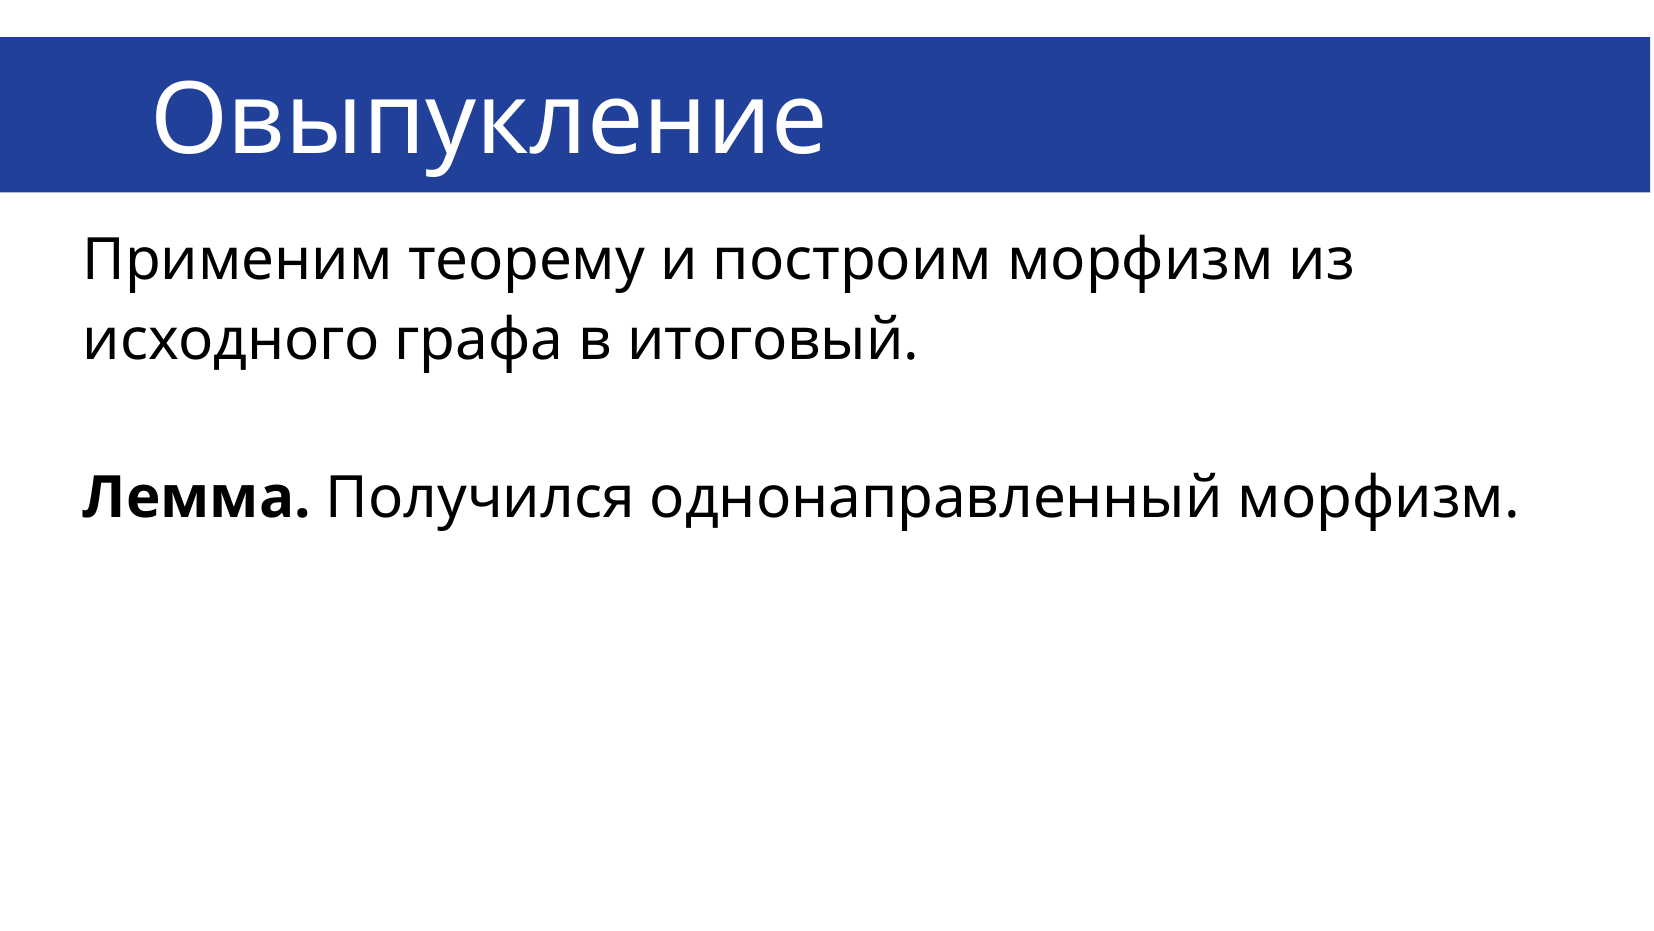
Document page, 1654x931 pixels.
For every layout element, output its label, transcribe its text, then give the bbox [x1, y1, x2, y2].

subtitle Применим теорему и построим морфизм из исходного графа в итоговый. Лемма. Получился однонаправленный морфизм. [82, 217, 1576, 773]
title Овыпукление [0, 37, 1651, 193]
